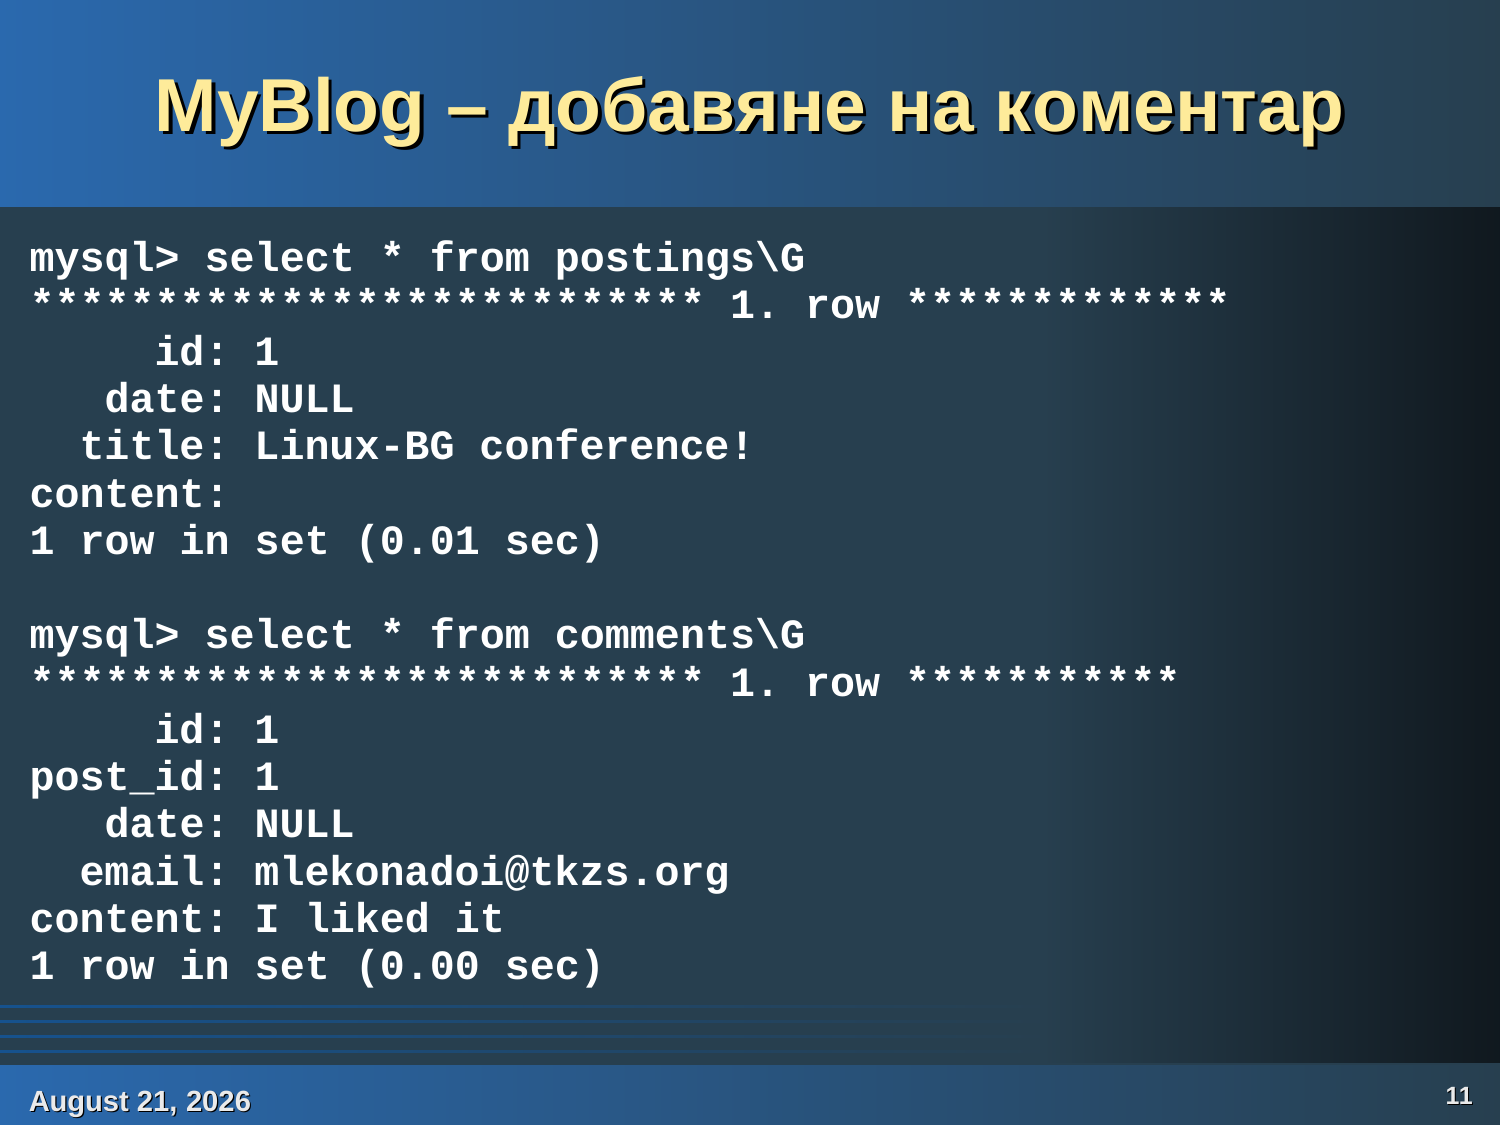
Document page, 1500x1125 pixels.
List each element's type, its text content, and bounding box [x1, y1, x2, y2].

text_box mysql> select * from postings\G *************************** 1. row ************* id: 1 date: NULL title: Linux-BG conference! content: 1 row in set (0.01 sec) mysql> select * from comments\G *************************** 1. row *********** id: 1 post_id: 1 date: NULL email: mlekonadoi@tkzs.org content: I liked it 1 row in set (0.00 sec) [29, 236, 1418, 1125]
title MyBlog – добавяне на коментар [13, 8, 1487, 197]
